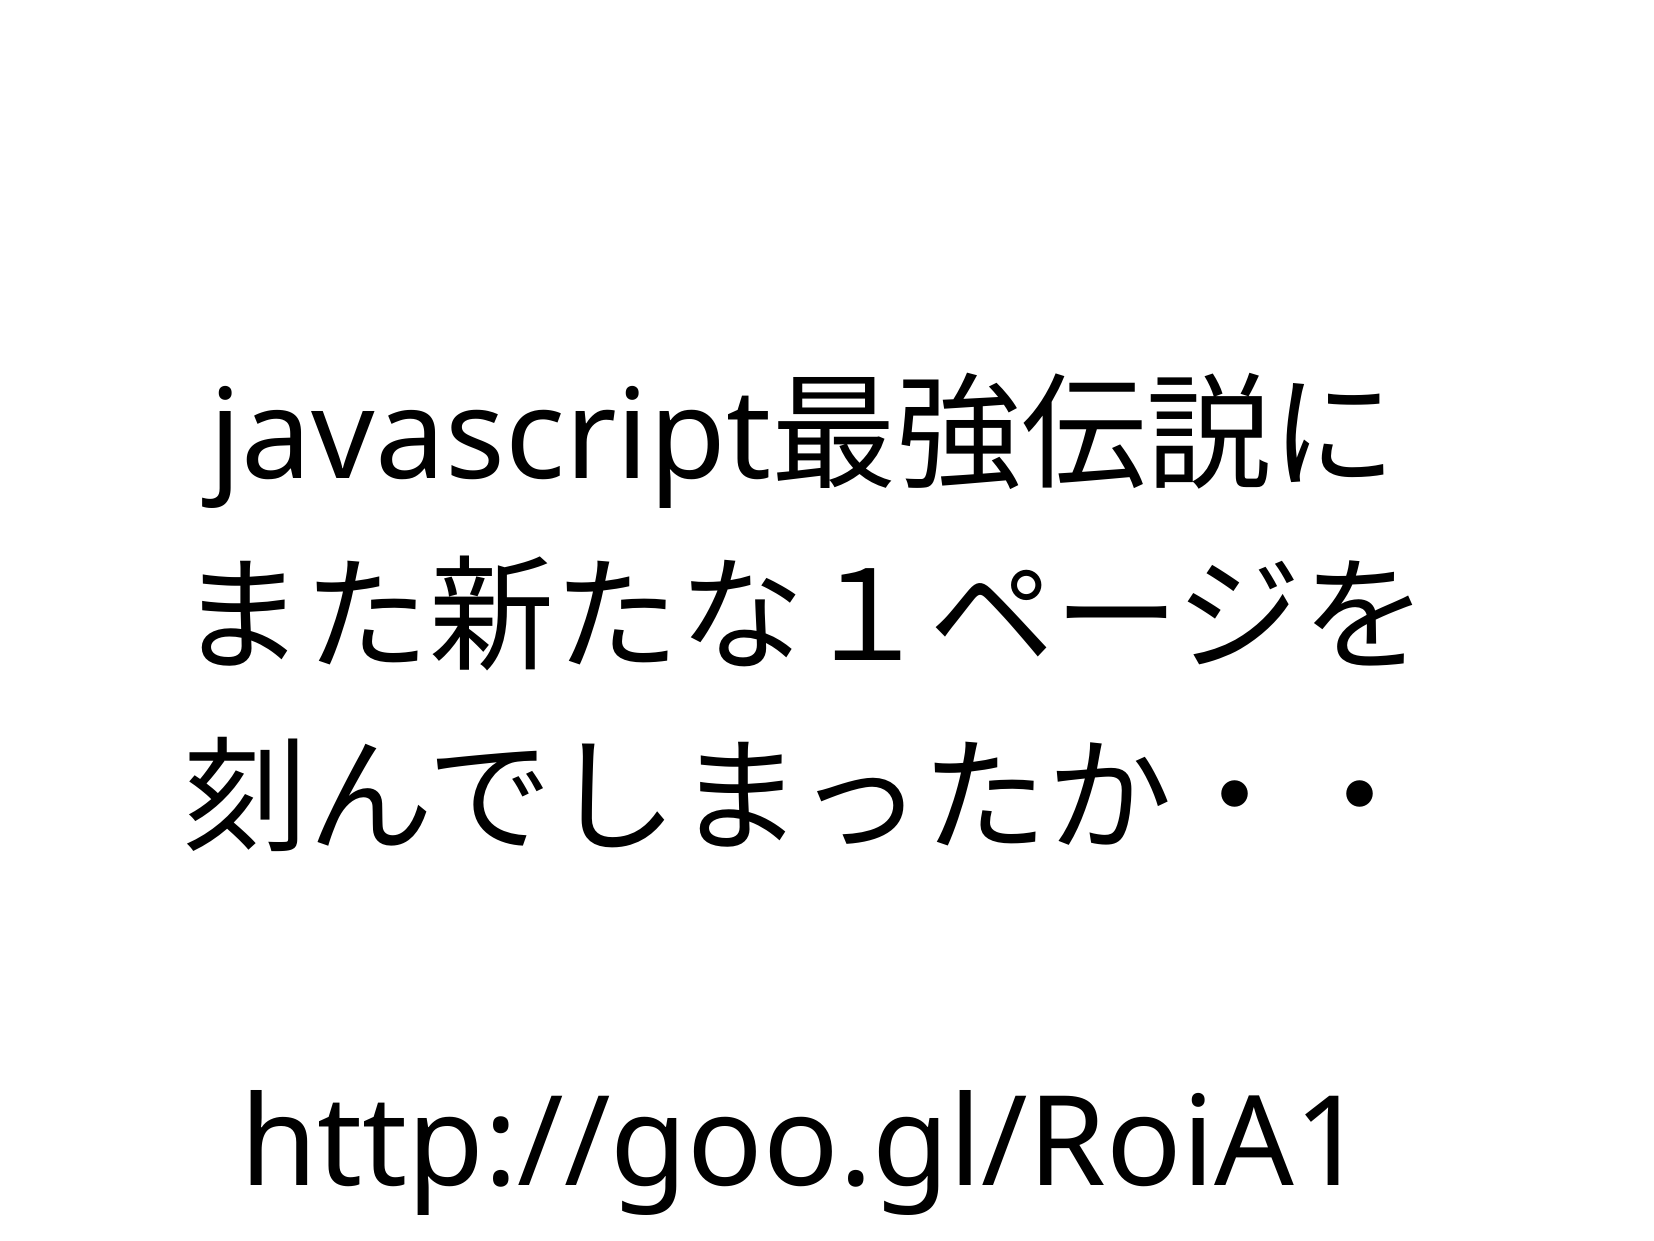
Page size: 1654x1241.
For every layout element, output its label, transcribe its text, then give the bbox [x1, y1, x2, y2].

title javascript最強伝説に また新たな１ページを 刻んでしまったか・・ [59, 417, 1548, 794]
title http://goo.gl/RoiA1 [59, 1033, 1548, 1241]
